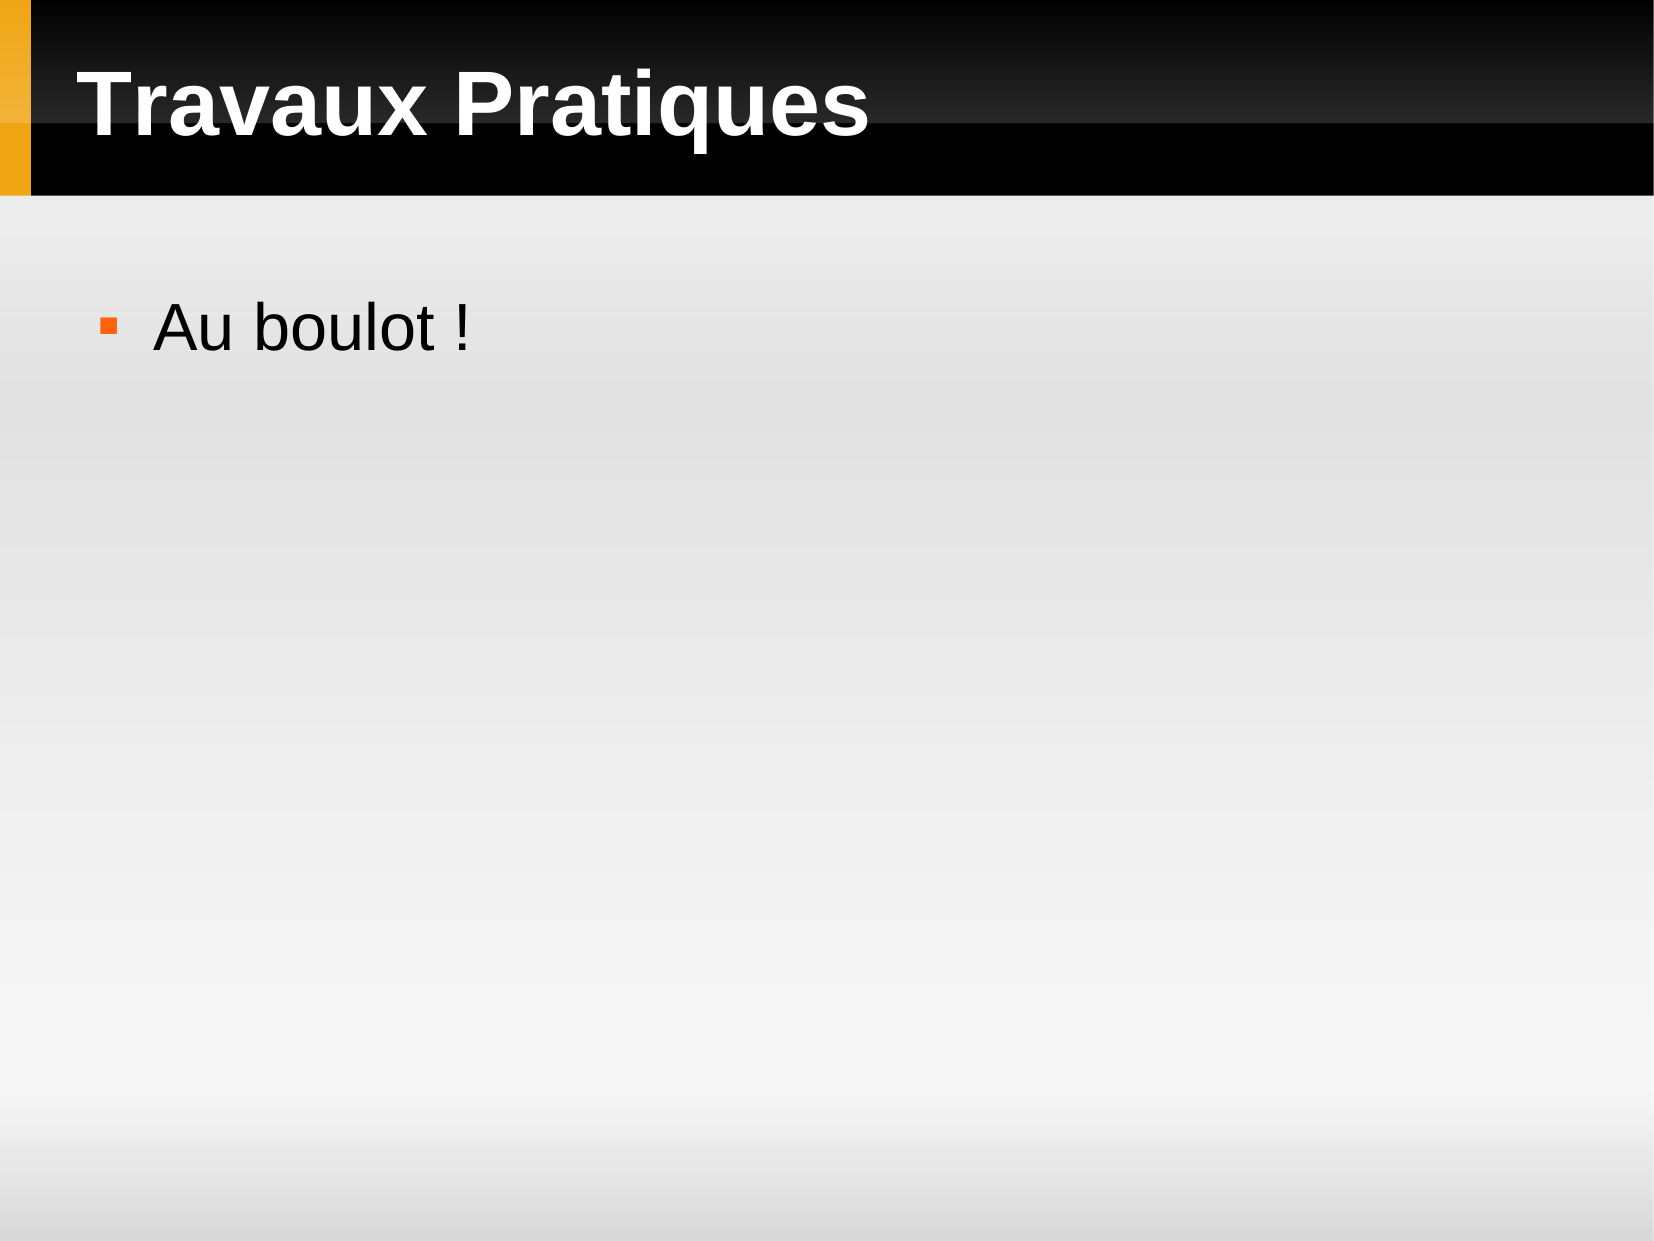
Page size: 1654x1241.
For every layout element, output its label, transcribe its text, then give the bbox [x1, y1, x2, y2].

list Au boulot ! [82, 290, 1571, 1109]
title Travaux Pratiques [76, 0, 1565, 208]
picture [0, 0, 1654, 1241]
